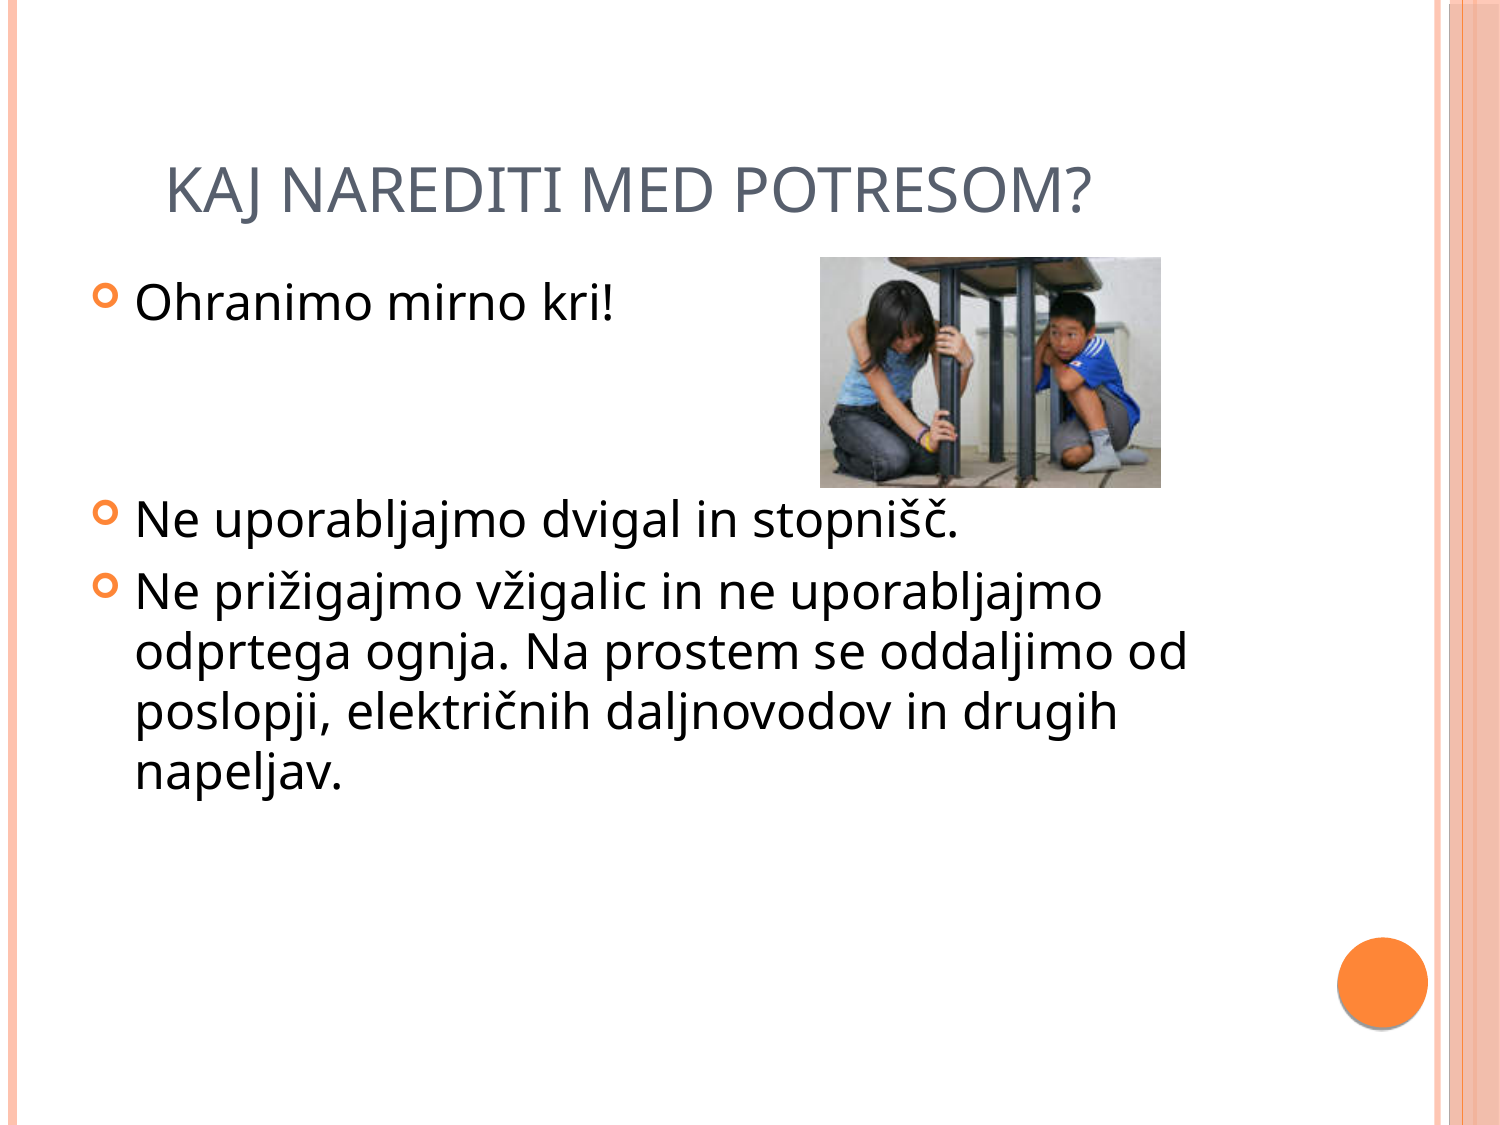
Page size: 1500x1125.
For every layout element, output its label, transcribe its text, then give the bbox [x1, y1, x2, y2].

title Kaj narediti med potresom? [75, 45, 1300, 233]
list Ohranimo mirno kri! Ne uporabljajmo dvigal in stopnišč. Ne prižigajmo vžigalic in ne uporabljajmo odprtega ognja. Na prostem se oddaljimo od poslopji, električnih daljnovodov in drugih napeljav. [75, 262, 1300, 1062]
picture [820, 257, 1161, 488]
